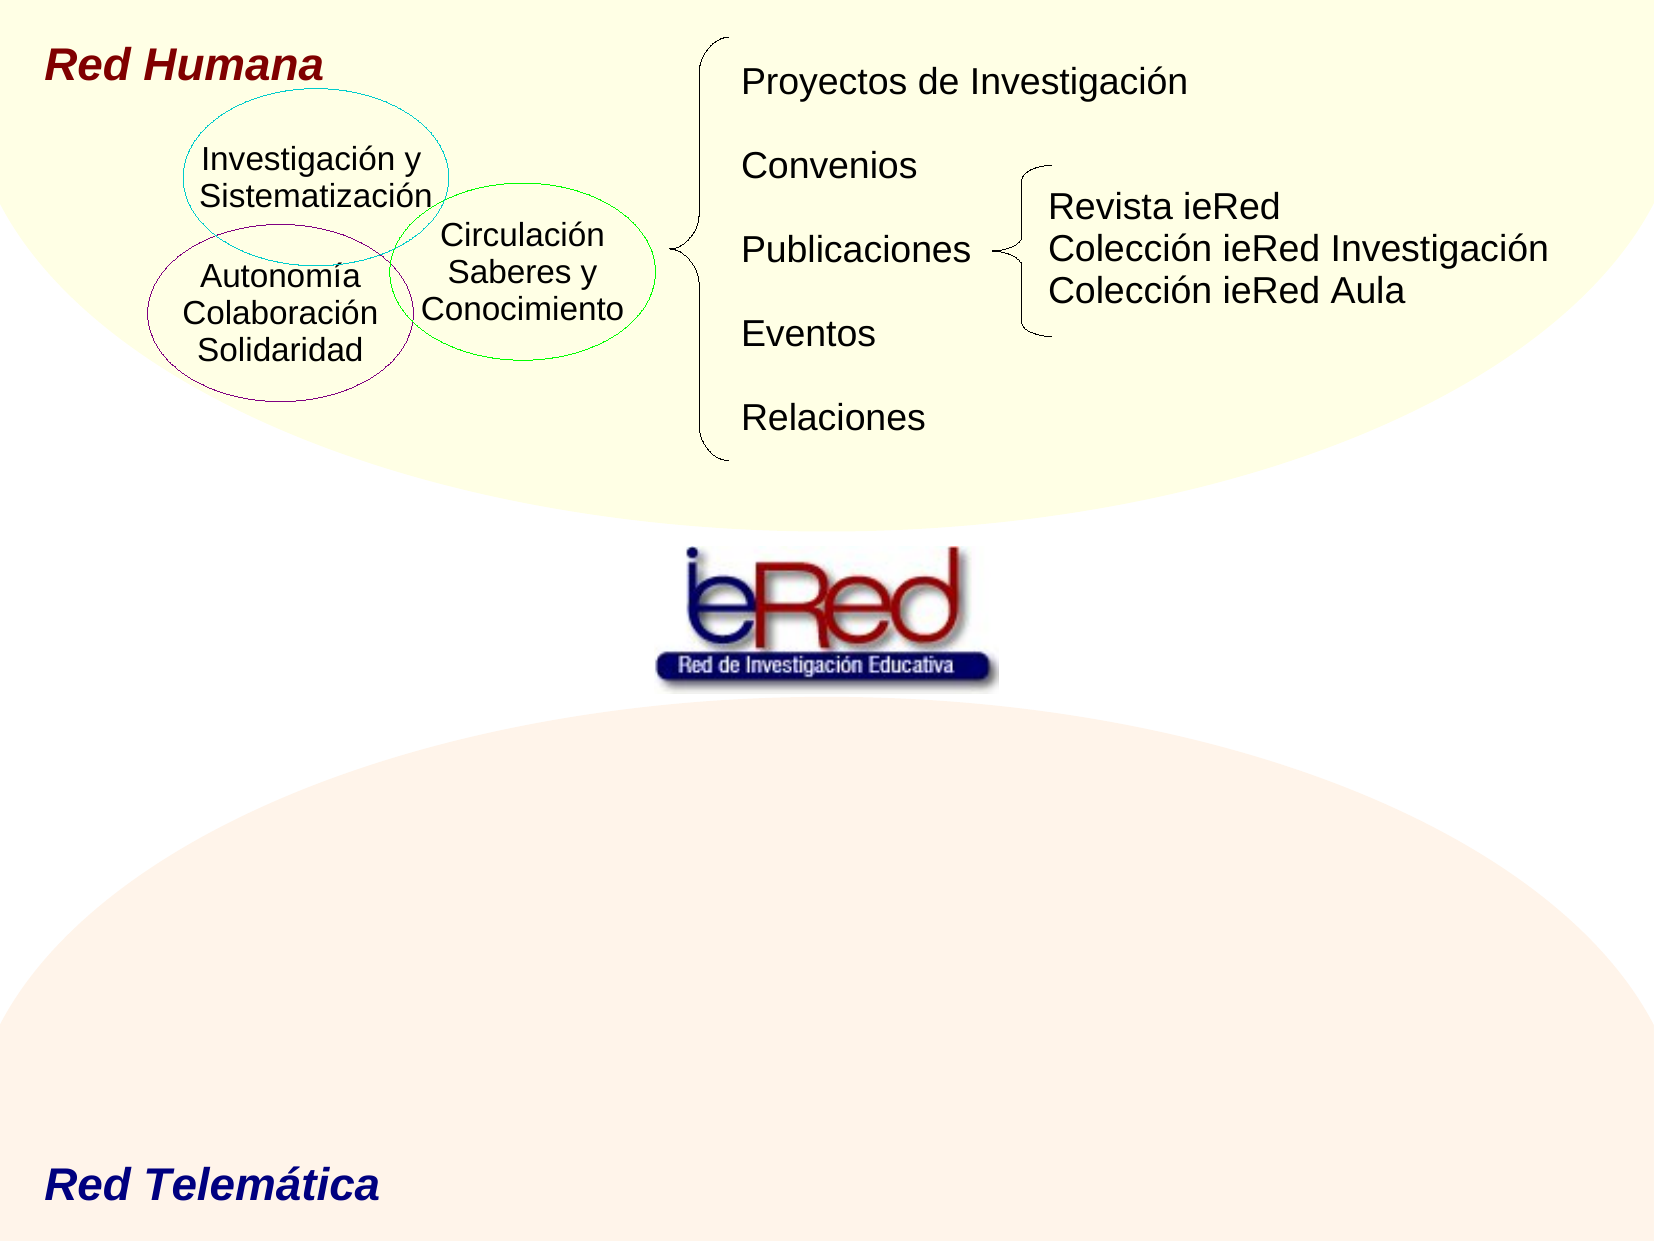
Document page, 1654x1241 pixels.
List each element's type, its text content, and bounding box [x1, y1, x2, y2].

text_box Autonomía Colaboración Solidaridad [147, 235, 413, 402]
text_box Red Telemática [29, 1151, 396, 1218]
text_box Red Humana [29, 31, 340, 98]
picture [654, 546, 999, 695]
text_box Investigación y Sistematización [183, 88, 449, 266]
text_box Revista ieRed Colección ieRed Investigación Colección ieRed Aula [1033, 178, 1595, 319]
text_box Circulación Saberes y Conocimiento [389, 183, 656, 361]
text_box Proyectos de Investigación Convenios Publicaciones Eventos Relaciones [726, 53, 1229, 446]
